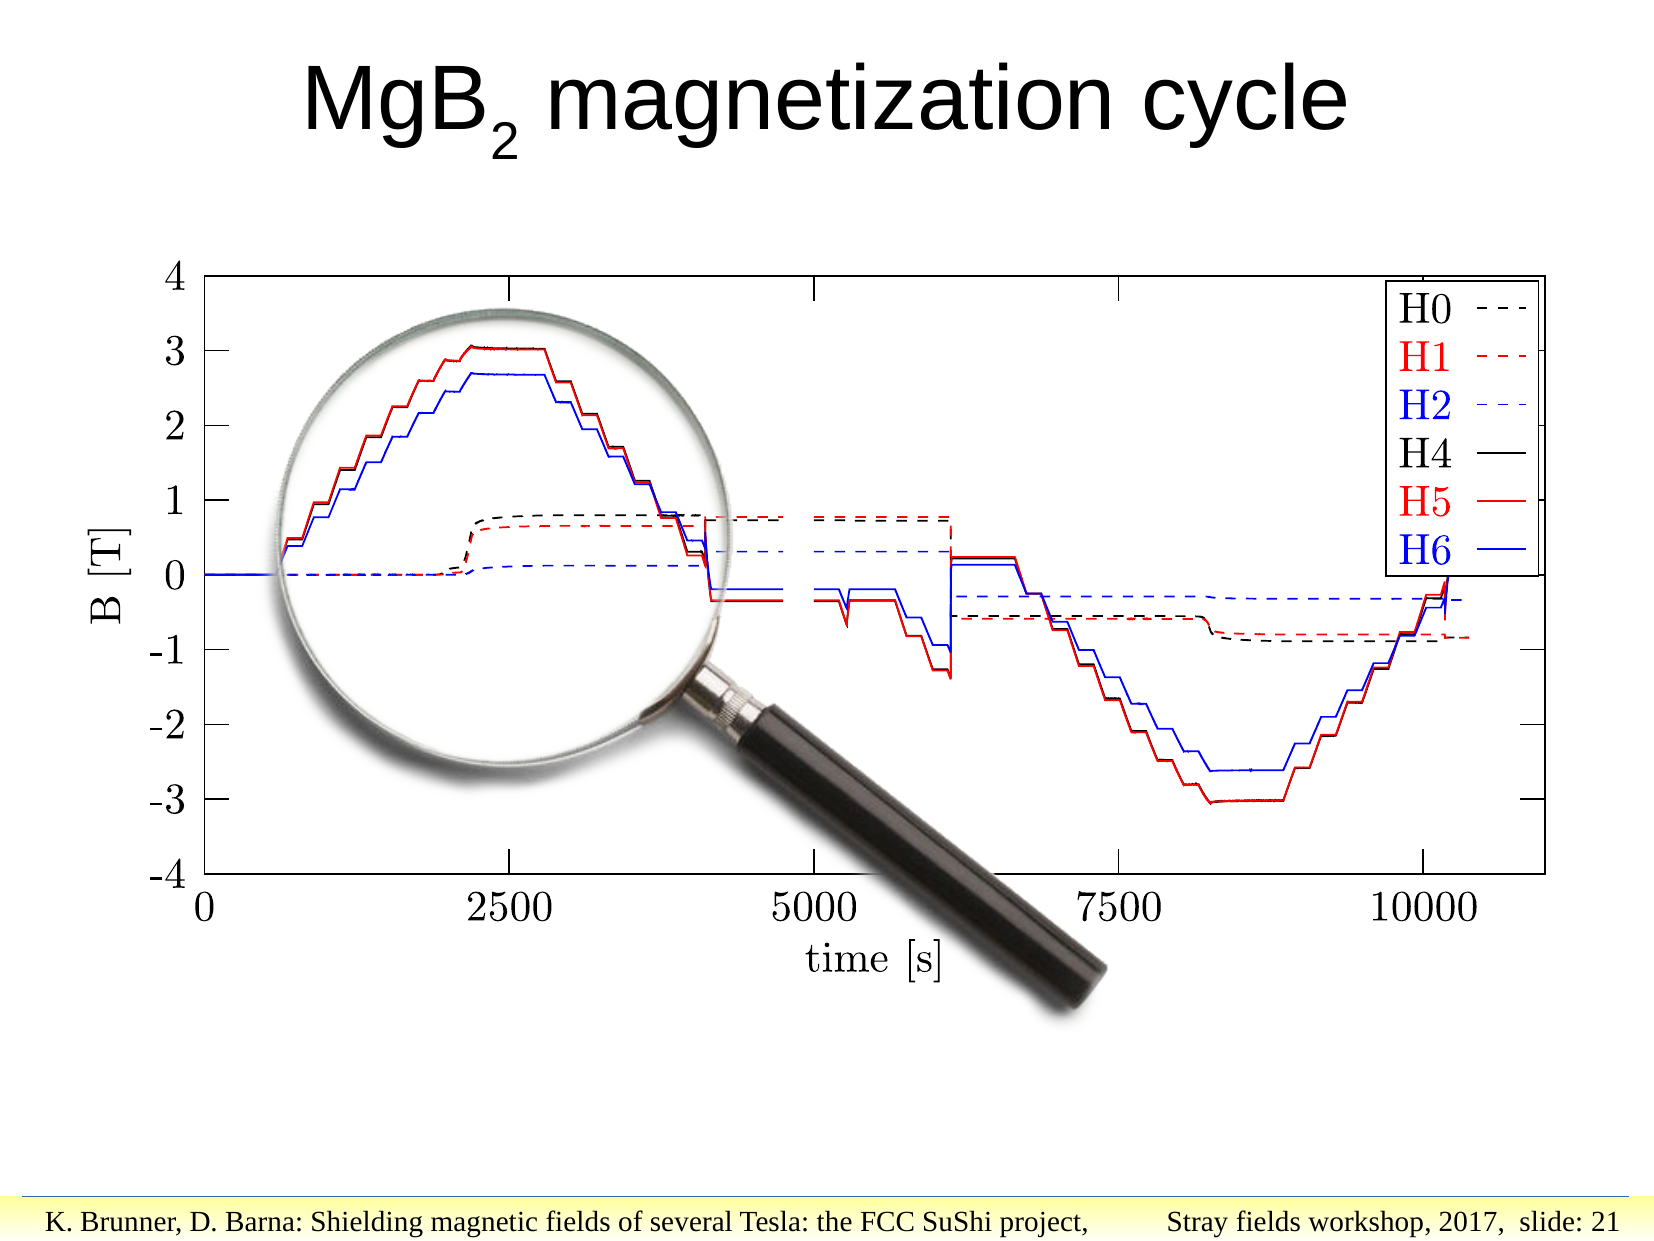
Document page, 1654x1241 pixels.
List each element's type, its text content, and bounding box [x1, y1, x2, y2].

title MgB2 magnetization cycle [50, 46, 1603, 171]
picture [72, 250, 1564, 1069]
